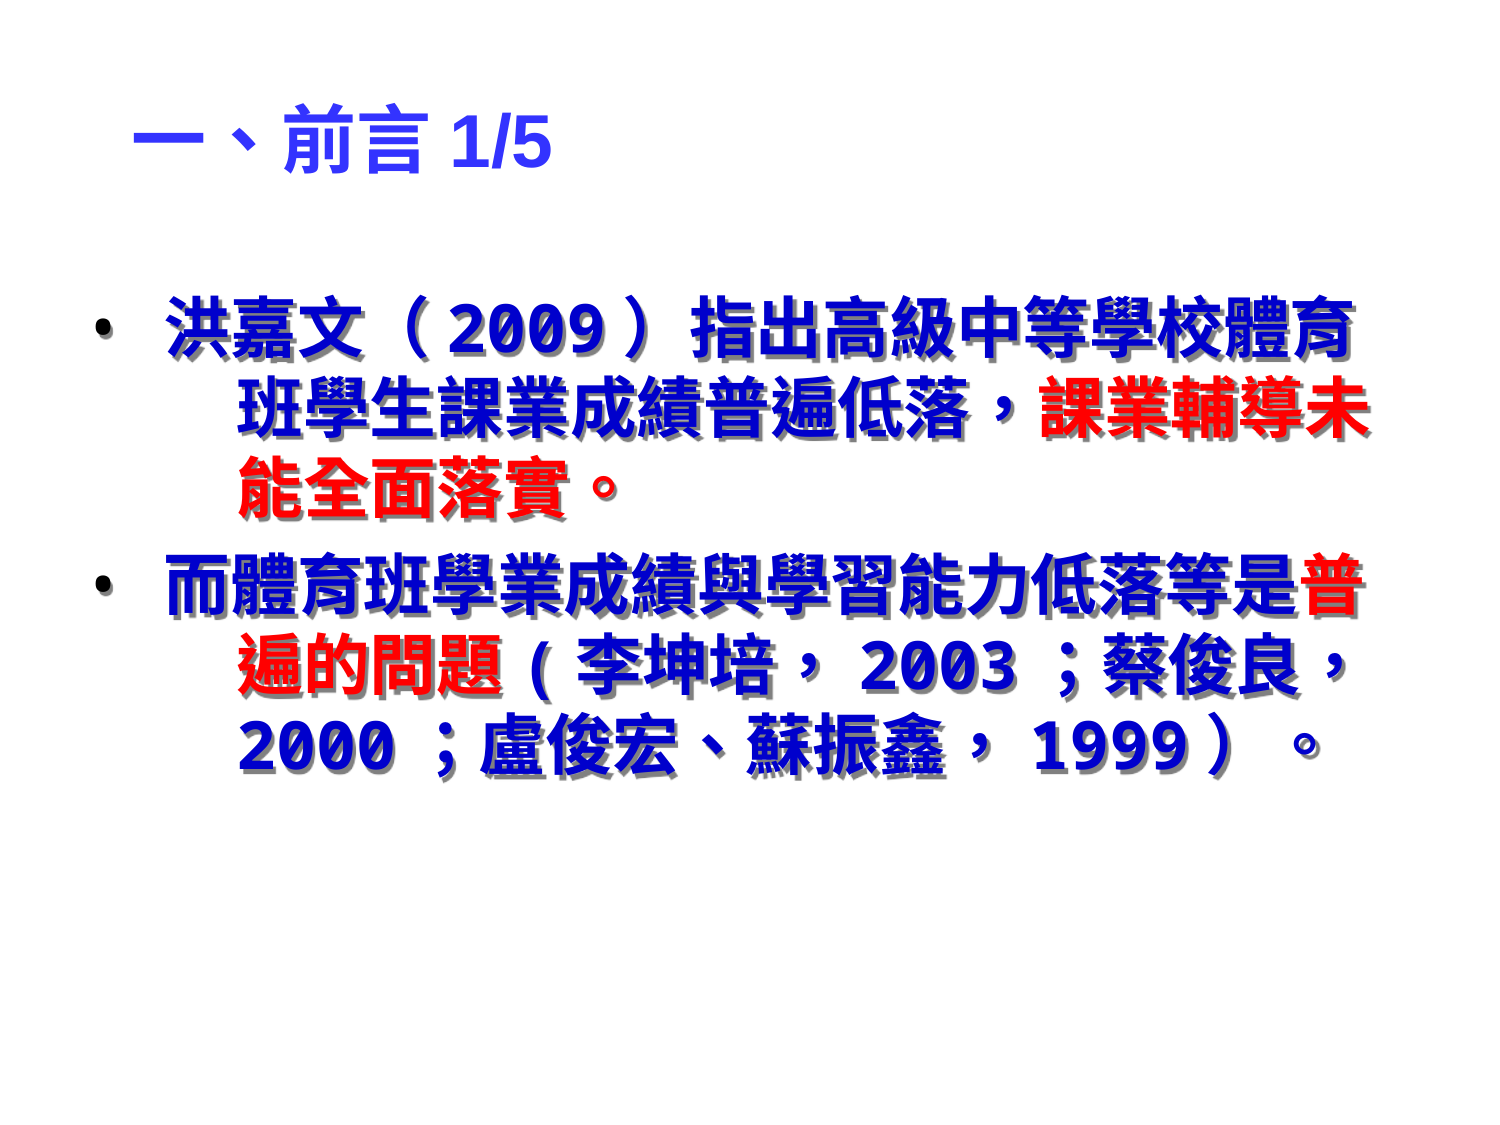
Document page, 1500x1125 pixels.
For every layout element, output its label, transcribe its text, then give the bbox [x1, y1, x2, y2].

text_box 一、前言1/5 [116, 42, 1392, 232]
list 洪嘉文（2009）指出高級中等學校體育班學生課業成績普遍低落，課業輔導未能全面落實。 而體育班學業成績與學習能力低落等是普遍的問題(李坤培，2003；蔡俊良，2000；盧俊宏、蘇振鑫，1999）。 [75, 278, 1426, 917]
